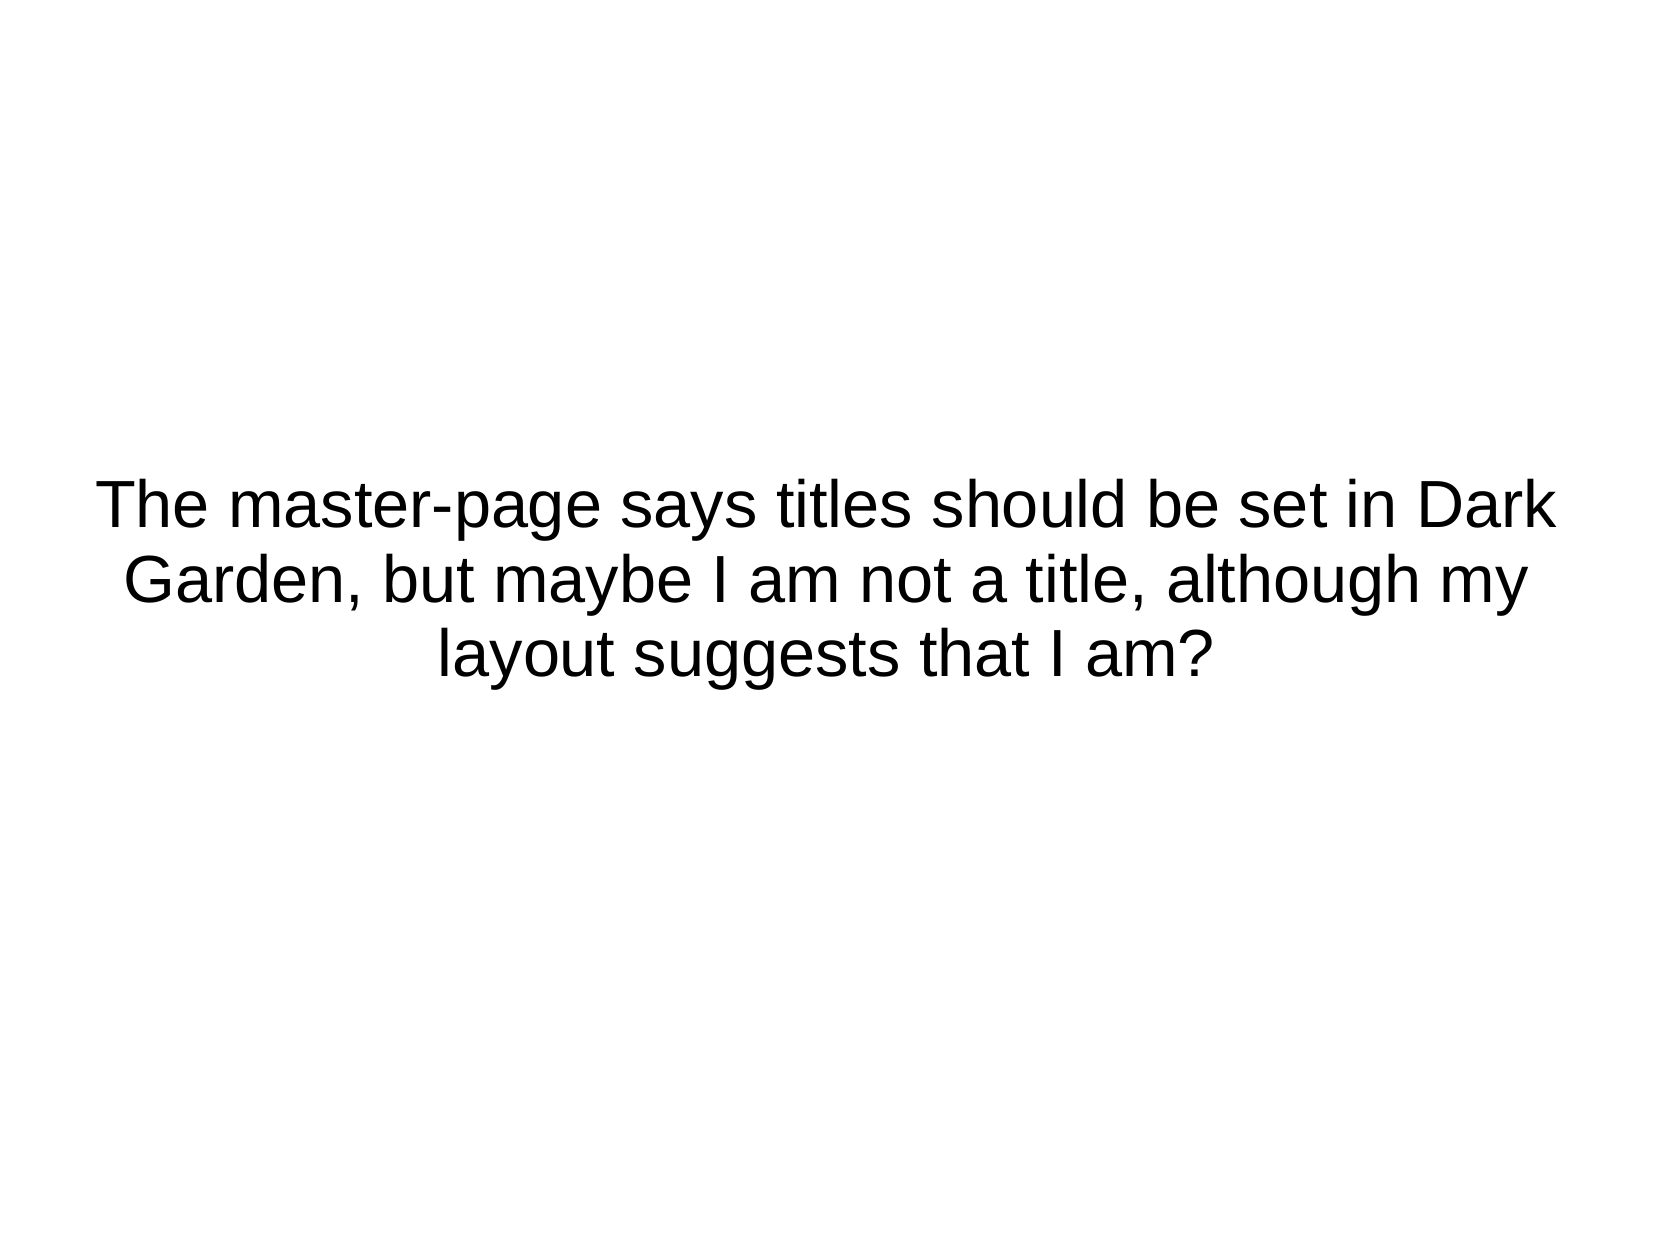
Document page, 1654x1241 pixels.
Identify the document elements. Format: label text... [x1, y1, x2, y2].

subtitle The master-page says titles should be set in Dark Garden, but maybe I am not a title, although my layout suggests that I am? [82, 49, 1571, 1109]
